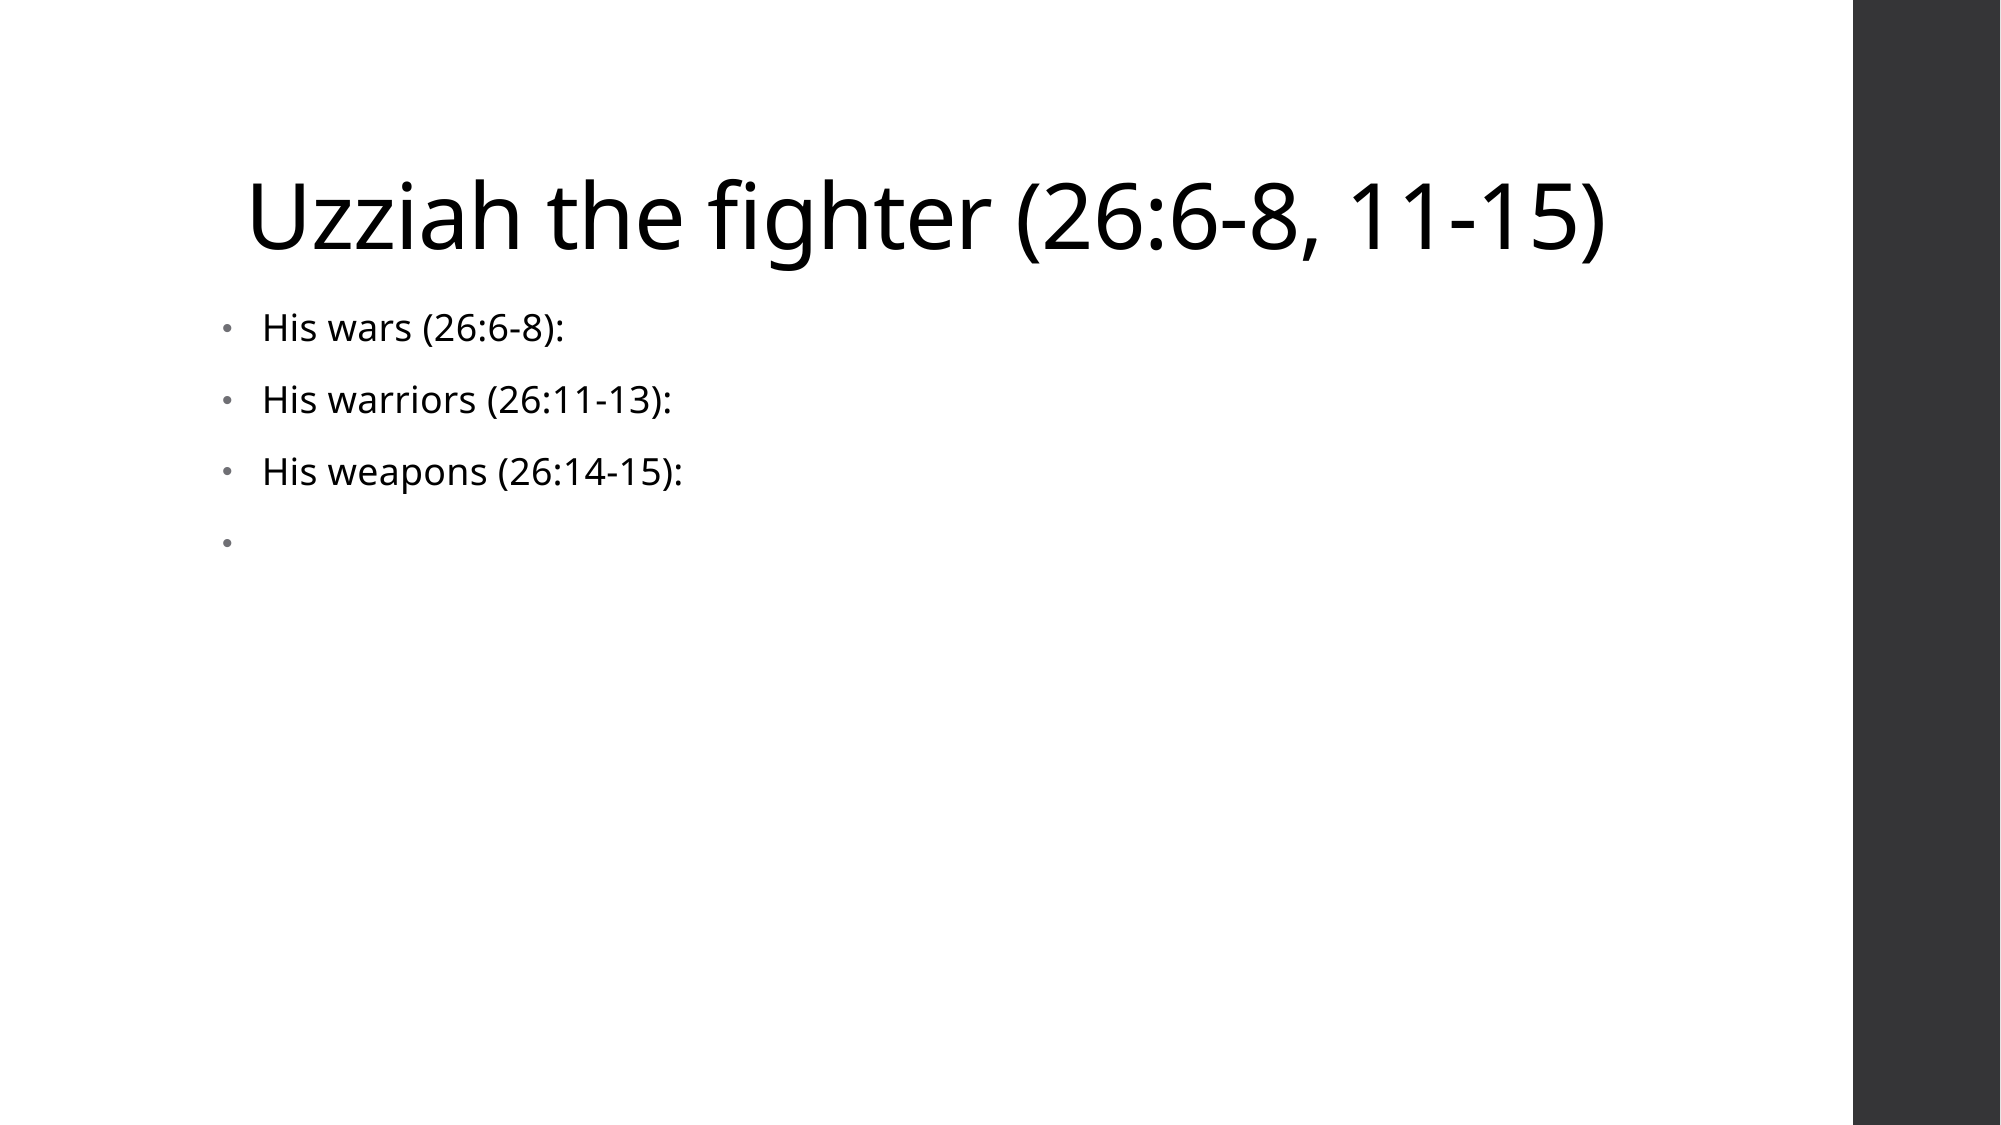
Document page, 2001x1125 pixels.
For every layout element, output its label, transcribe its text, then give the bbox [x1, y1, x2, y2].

list His wars (26:6-8): His warriors (26:11-13): His weapons (26:14-15): [206, 299, 1617, 1014]
title Uzziah the fighter (26:6-8, 11-15) [206, 60, 1797, 278]
